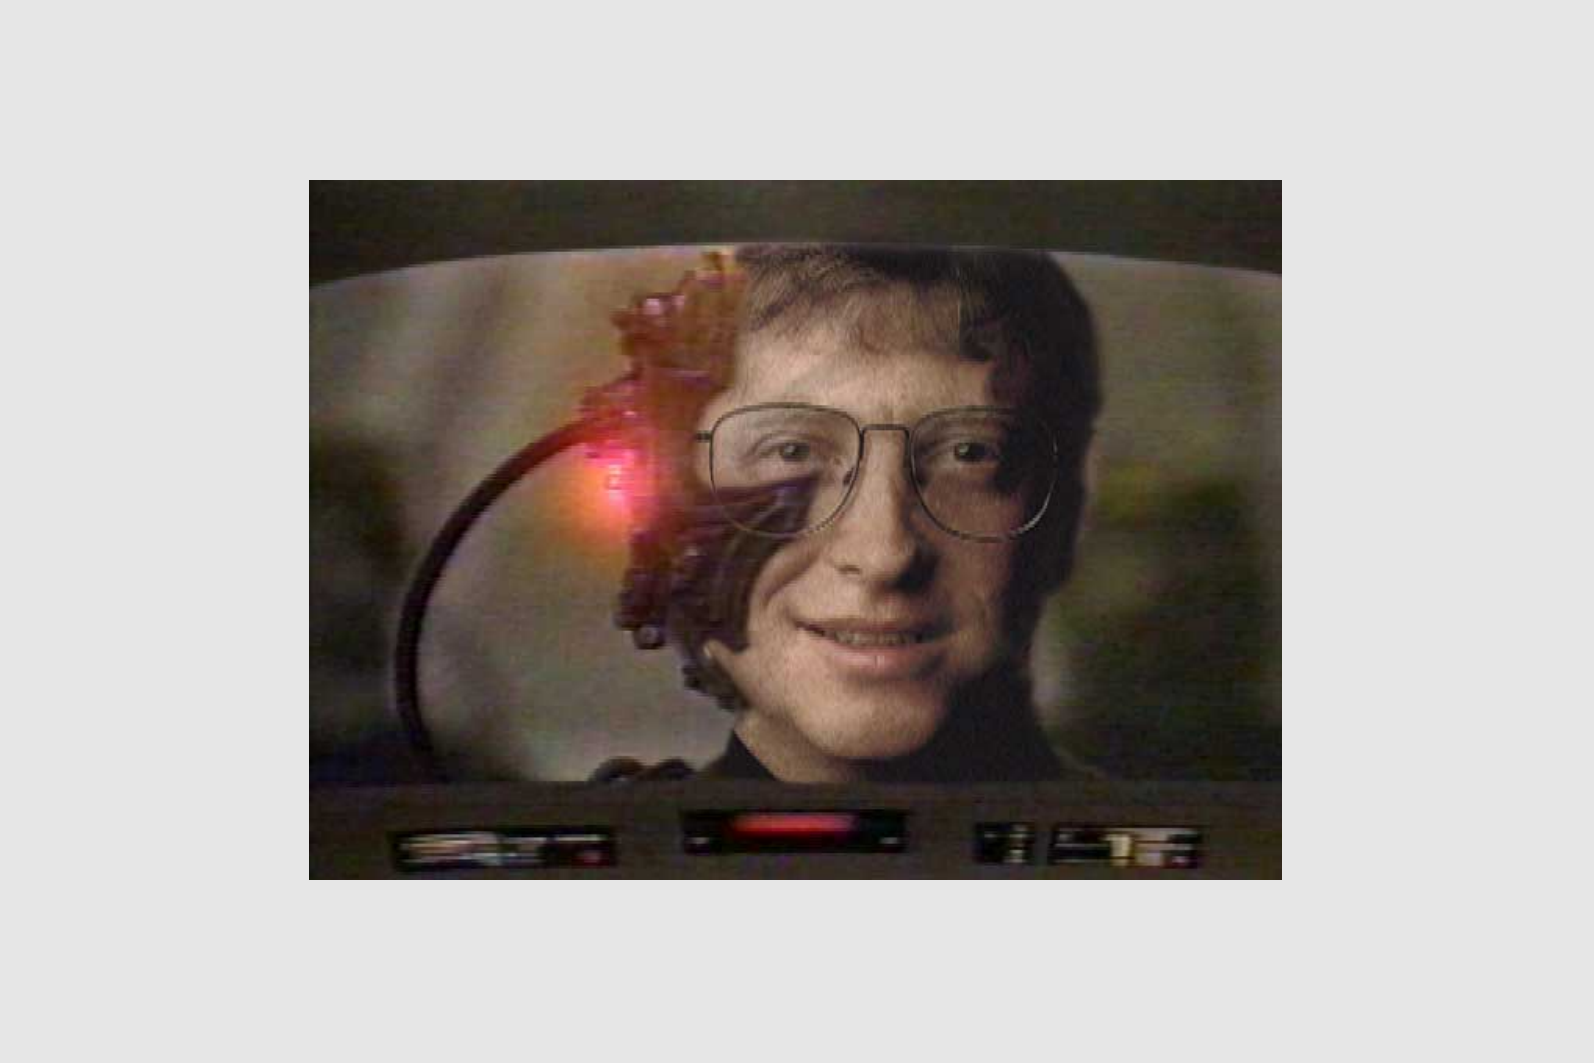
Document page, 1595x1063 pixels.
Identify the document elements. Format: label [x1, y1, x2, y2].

picture [309, 180, 1282, 880]
